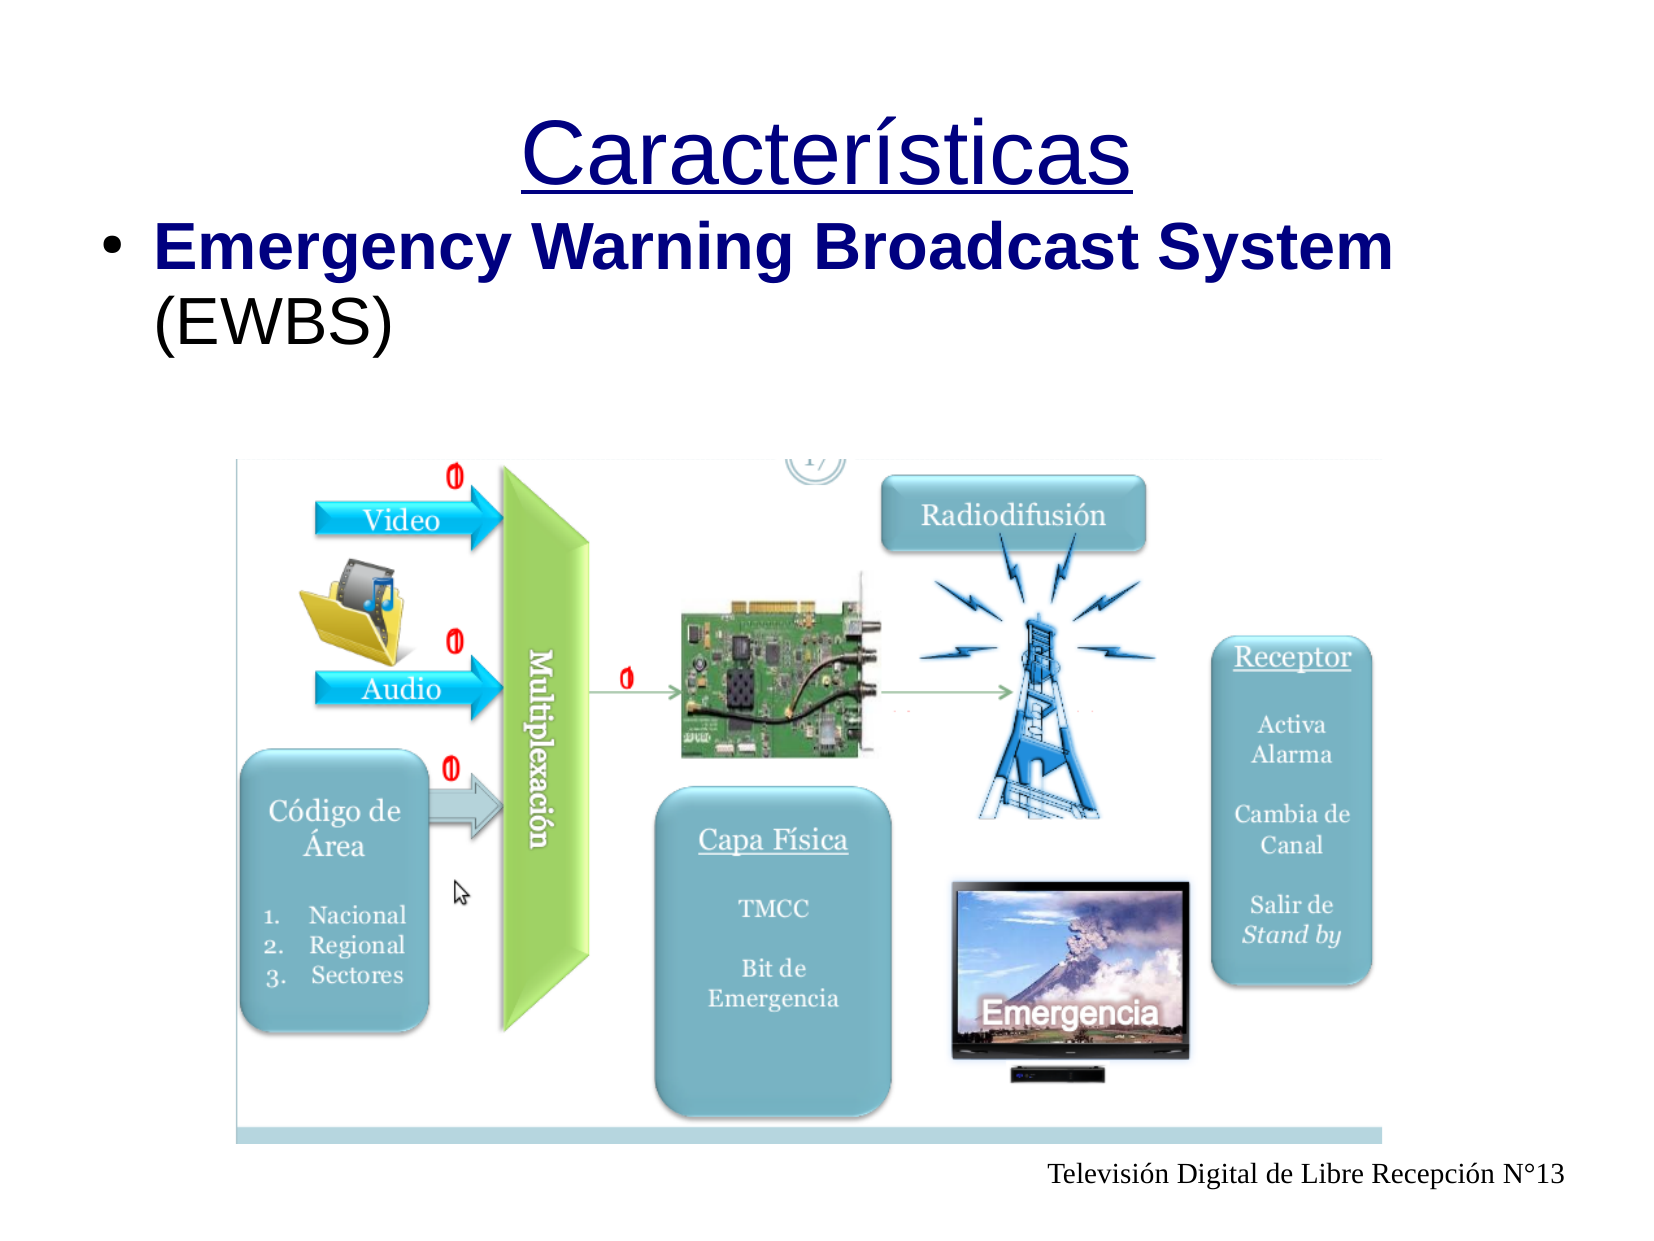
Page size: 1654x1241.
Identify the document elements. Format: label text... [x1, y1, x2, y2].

title Características [82, 49, 1571, 257]
list Emergency Warning Broadcast System (EWBS) [82, 209, 1538, 1144]
picture [204, 459, 1383, 1144]
